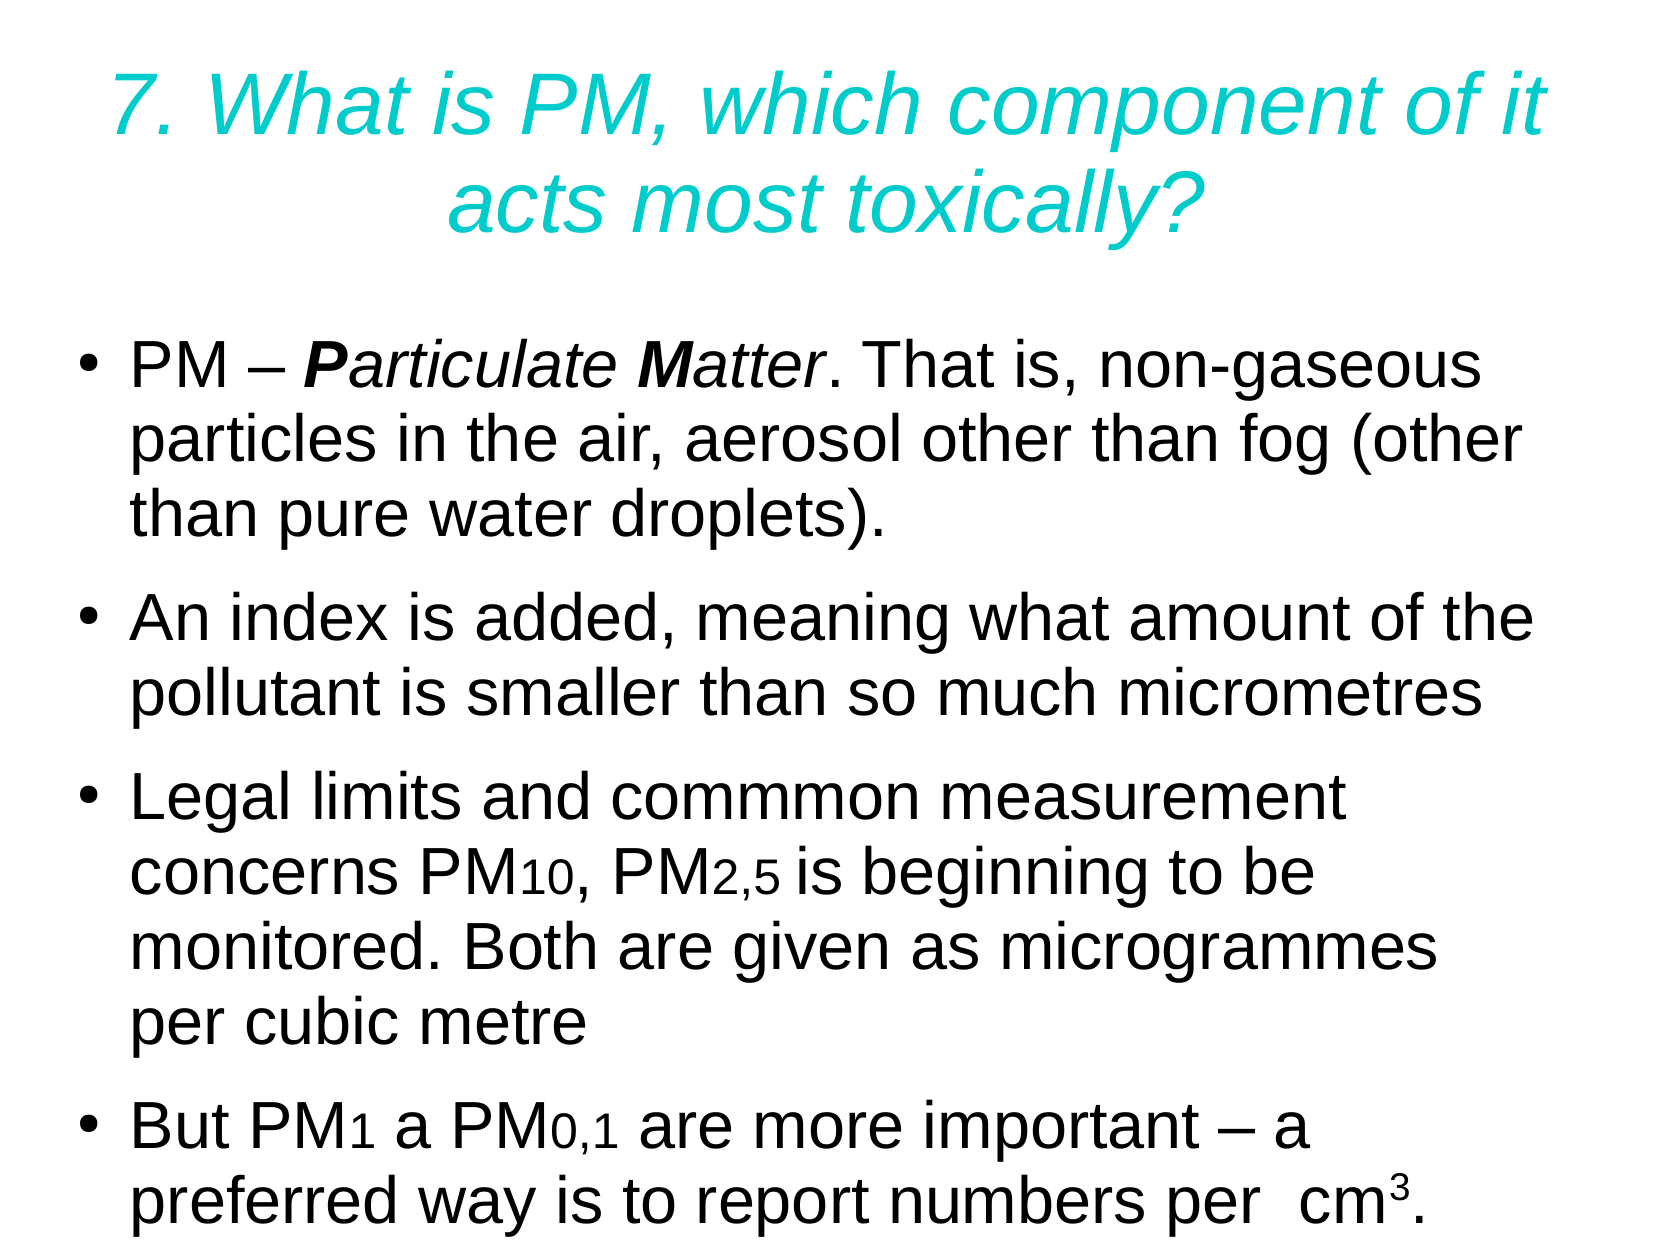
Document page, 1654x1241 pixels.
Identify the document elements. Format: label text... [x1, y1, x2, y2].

title 7. What is PM, which component of it acts most toxically? [82, 6, 1571, 300]
list PM – Particulate Matter. That is, non-gaseous particles in the air, aerosol other than fog (other than pure water droplets). An index is added, meaning what amount of the pollutant is smaller than so much micrometres Legal limits and commmon measurement concerns PM10, PM2,5 is beginning to be monitored. Both are given as microgrammes per cubic metre But PM1 a PM0,1 are more important – a preferred way is to report numbers per cm3. [59, 326, 1548, 1241]
